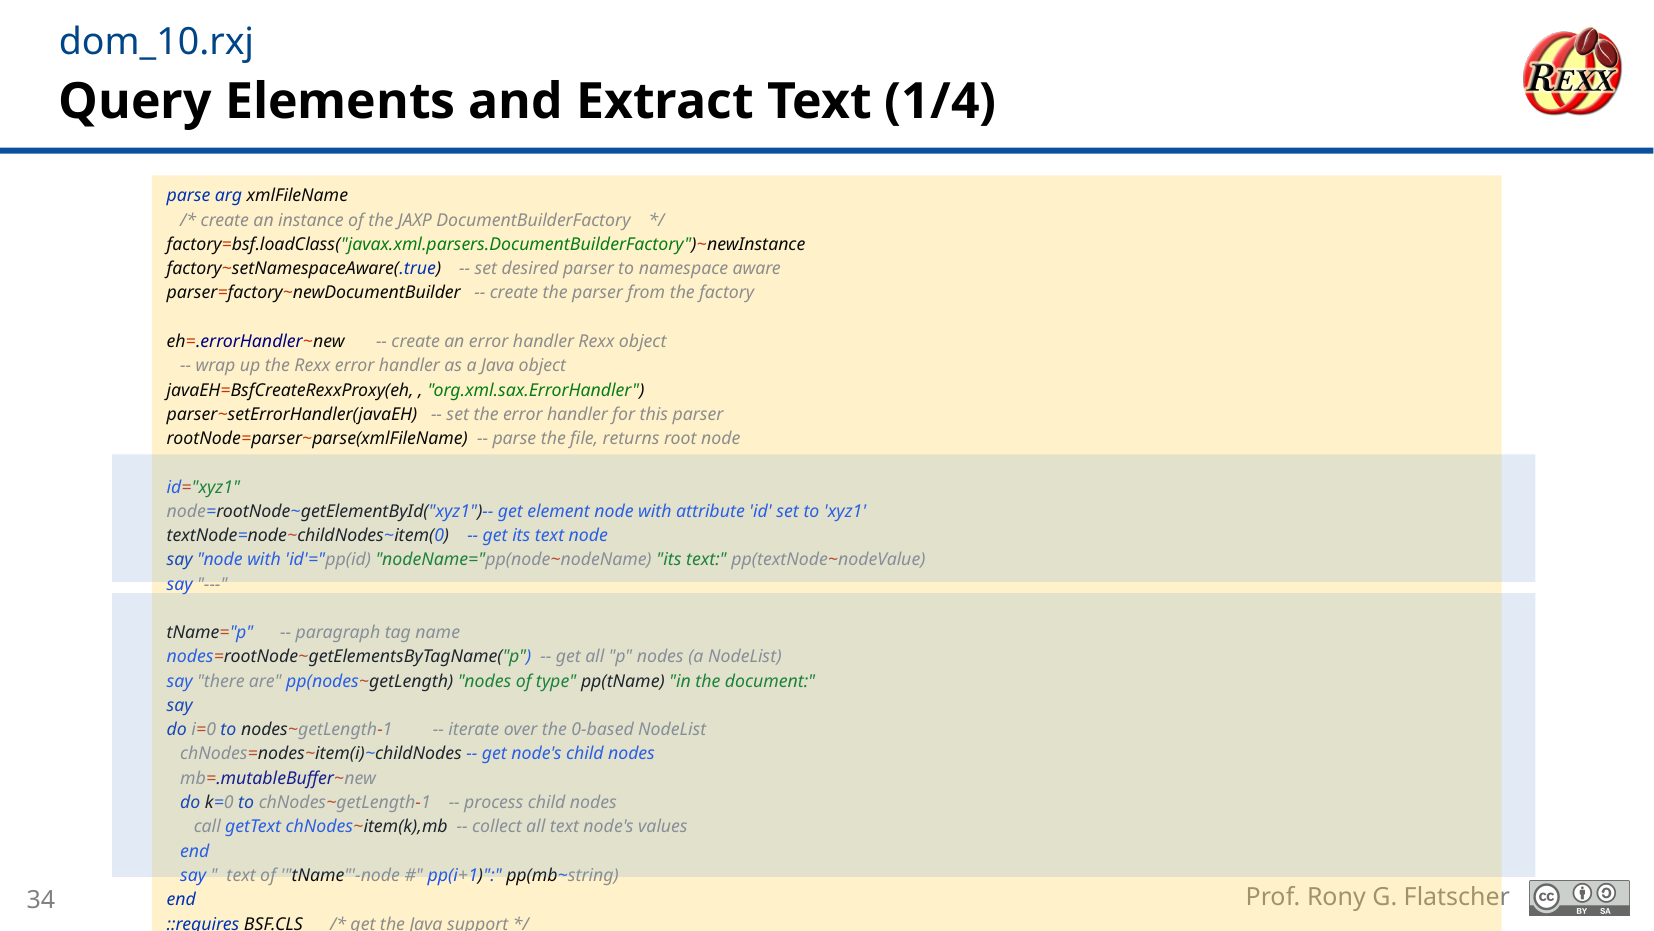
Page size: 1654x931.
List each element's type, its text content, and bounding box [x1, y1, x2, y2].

text_box [112, 593, 1536, 877]
text_box parse arg xmlFileName /* create an instance of the JAXP DocumentBuilderFactory */ factory=bsf.loadClass("javax.xml.parsers.DocumentBuilderFactory")~newInstance factory~setNamespaceAware(.true) -- set desired parser to namespace aware parser=factory~newDocumentBuilder -- create the parser from the factory eh=.errorHandler~new -- create an error handler Rexx object -- wrap up the Rexx error handler as a Java object javaEH=BsfCreateRexxProxy(eh, , "org.xml.sax.ErrorHandler") parser~setErrorHandler(javaEH) -- set the error handler for this parser rootNode=parser~parse(xmlFileName) -- parse the file, returns root node id="xyz1" node=rootNode~getElementById("xyz1")-- get element node with attribute 'id' set to 'xyz1' textNode=node~childNodes~item(0) -- get its text node say "node with 'id'="pp(id) "nodeName="pp(node~nodeName) "its text:" pp(textNode~nodeValue) say "---" tName="p" -- paragraph tag name nodes=rootNode~getElementsByTagName("p") -- get all "p" nodes (a NodeList) say "there are" pp(nodes~getLength) "nodes of type" pp(tName) "in the document:" say do i=0 to nodes~getLength-1 -- iterate over the 0-based NodeList chNodes=nodes~item(i)~childNodes -- get node's child nodes mb=.mutableBuffer~new do k=0 to chNodes~getLength-1 -- process child nodes call getText chNodes~item(k),mb -- collect all text node's values end say " text of '"tName"'-node #" pp(i+1)":" pp(mb~string) end ::requires BSF.CLS /* get the Java support */ … cut … [151, 877, 1502, 928]
text_box [112, 454, 1536, 582]
text_box parse arg xmlFileName /* create an instance of the JAXP DocumentBuilderFactory */ factory=bsf.loadClass("javax.xml.parsers.DocumentBuilderFactory")~newInstance factory~setNamespaceAware(.true) -- set desired parser to namespace aware parser=factory~newDocumentBuilder -- create the parser from the factory eh=.errorHandler~new -- create an error handler Rexx object -- wrap up the Rexx error handler as a Java object javaEH=BsfCreateRexxProxy(eh, , "org.xml.sax.ErrorHandler") parser~setErrorHandler(javaEH) -- set the error handler for this parser rootNode=parser~parse(xmlFileName) -- parse the file, returns root node id="xyz1" node=rootNode~getElementById("xyz1")-- get element node with attribute 'id' set to 'xyz1' textNode=node~childNodes~item(0) -- get its text node say "node with 'id'="pp(id) "nodeName="pp(node~nodeName) "its text:" pp(textNode~nodeValue) say "---" tName="p" -- paragraph tag name nodes=rootNode~getElementsByTagName("p") -- get all "p" nodes (a NodeList) say "there are" pp(nodes~getLength) "nodes of type" pp(tName) "in the document:" say do i=0 to nodes~getLength-1 -- iterate over the 0-based NodeList chNodes=nodes~item(i)~childNodes -- get node's child nodes mb=.mutableBuffer~new do k=0 to chNodes~getLength-1 -- process child nodes call getText chNodes~item(k),mb -- collect all text node's values end say " text of '"tName"'-node #" pp(i+1)":" pp(mb~string) end ::requires BSF.CLS /* get the Java support */ … cut … [151, 175, 1502, 454]
title dom_10.rxj Query Elements and Extract Text (1/4) [0, 0, 1625, 148]
